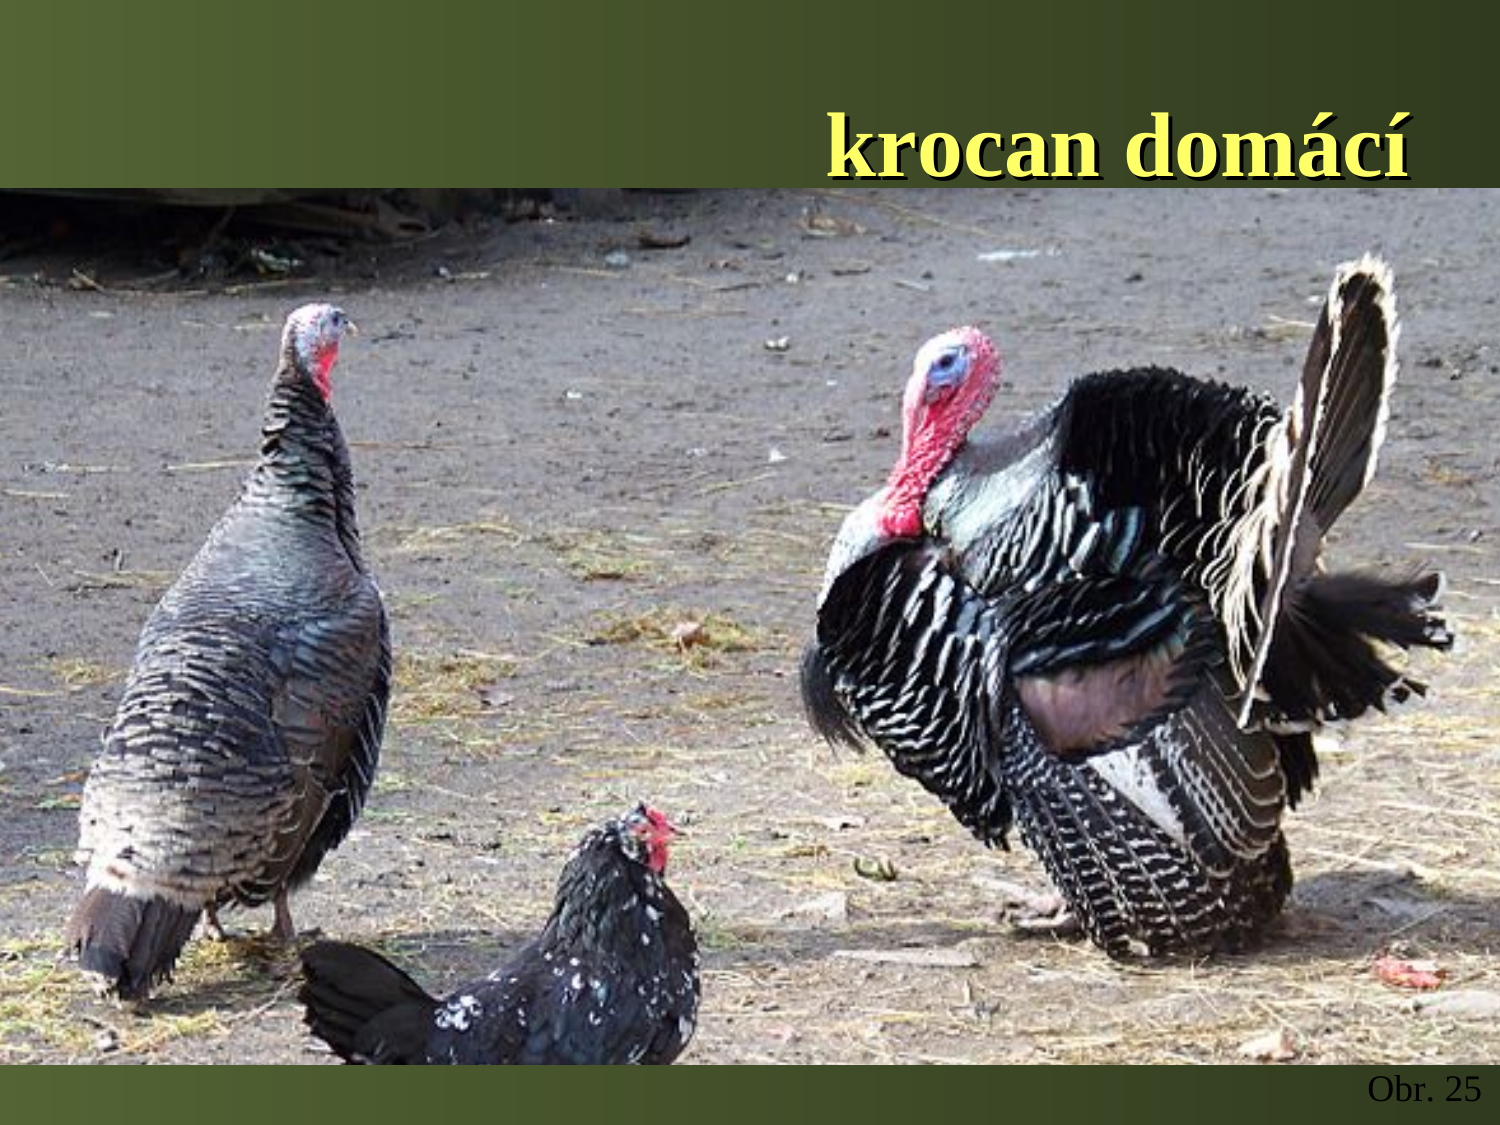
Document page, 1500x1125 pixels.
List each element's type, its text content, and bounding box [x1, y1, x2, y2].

text_box Obr. 25 [1305, 1056, 1500, 1118]
picture [0, 188, 1500, 1065]
title krocan domácí [75, 45, 1426, 188]
